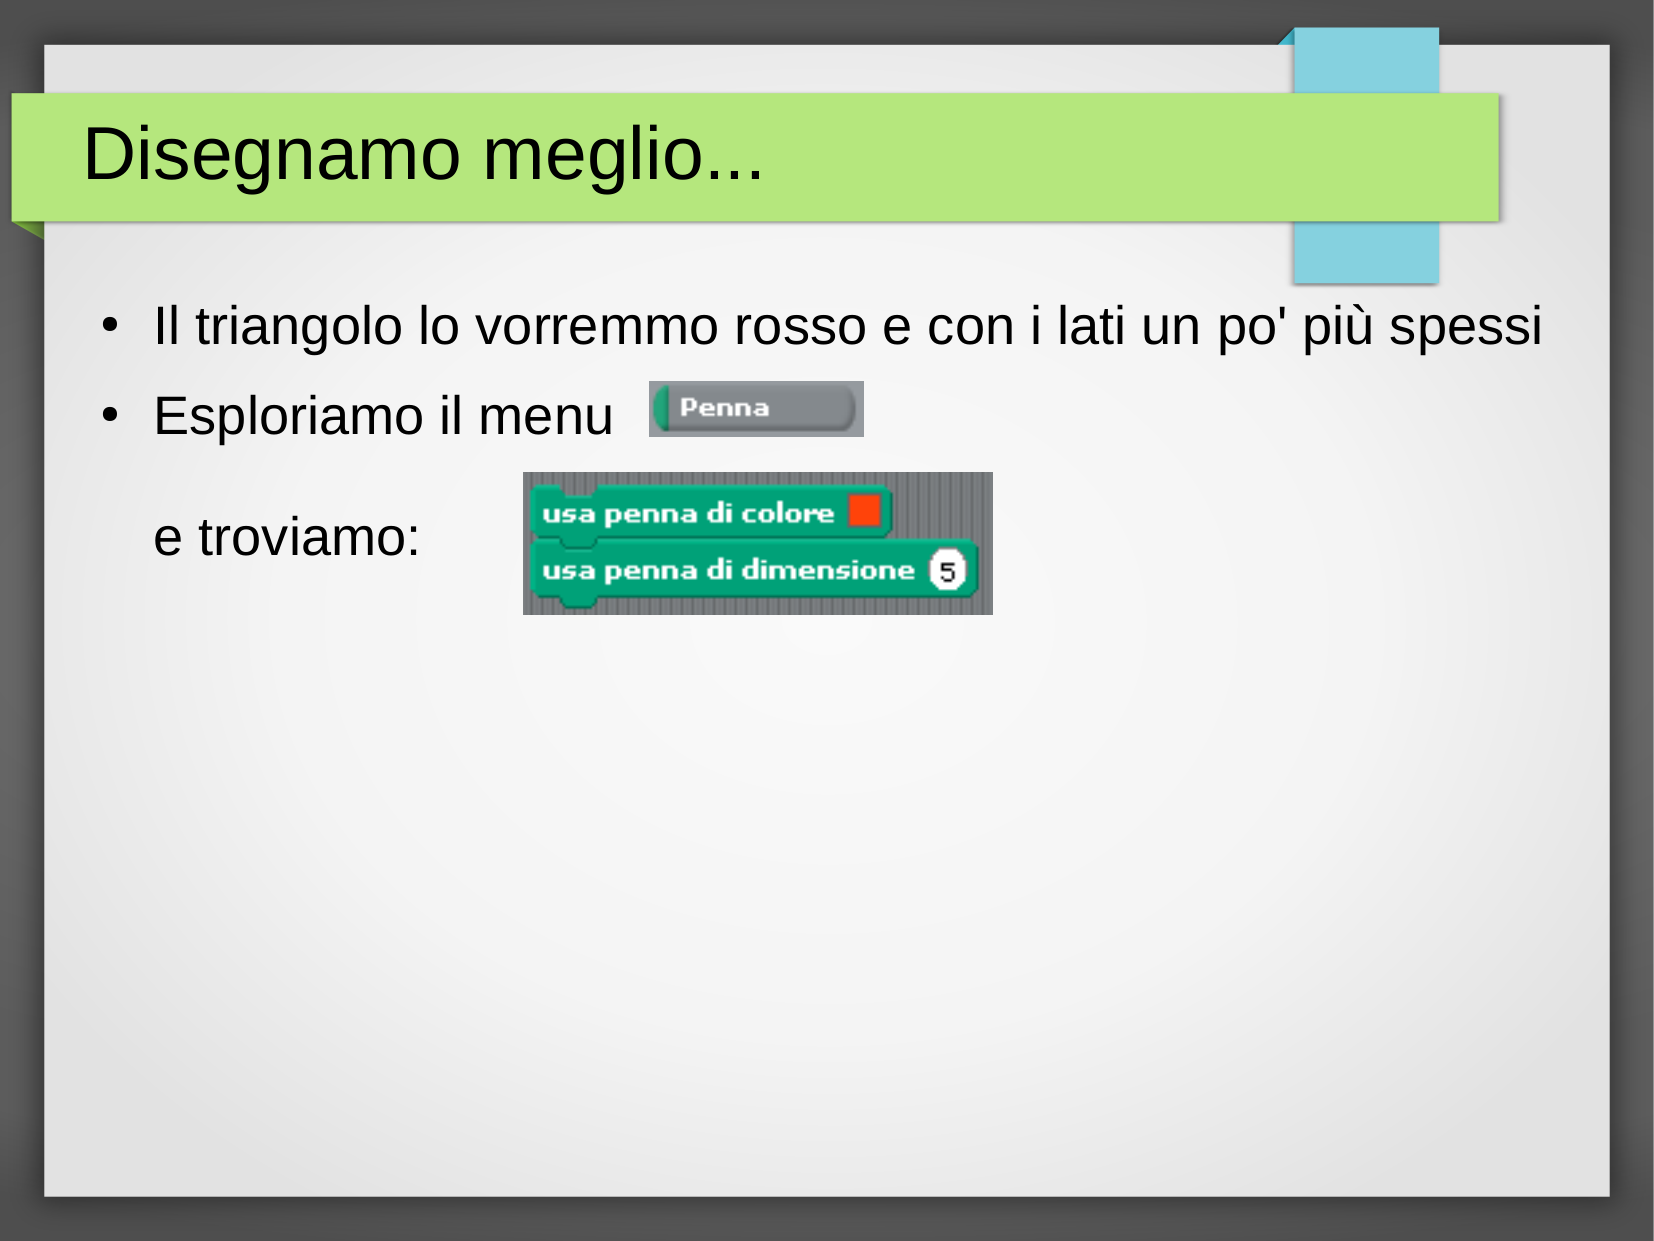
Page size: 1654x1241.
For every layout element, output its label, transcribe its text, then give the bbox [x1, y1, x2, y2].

list Il triangolo lo vorremmo rosso e con i lati un po' più spessi Esploriamo il menu e troviamo: [82, 295, 1571, 1015]
picture [0, 0, 1654, 1241]
title Disegnamo meglio... [82, 94, 1264, 213]
